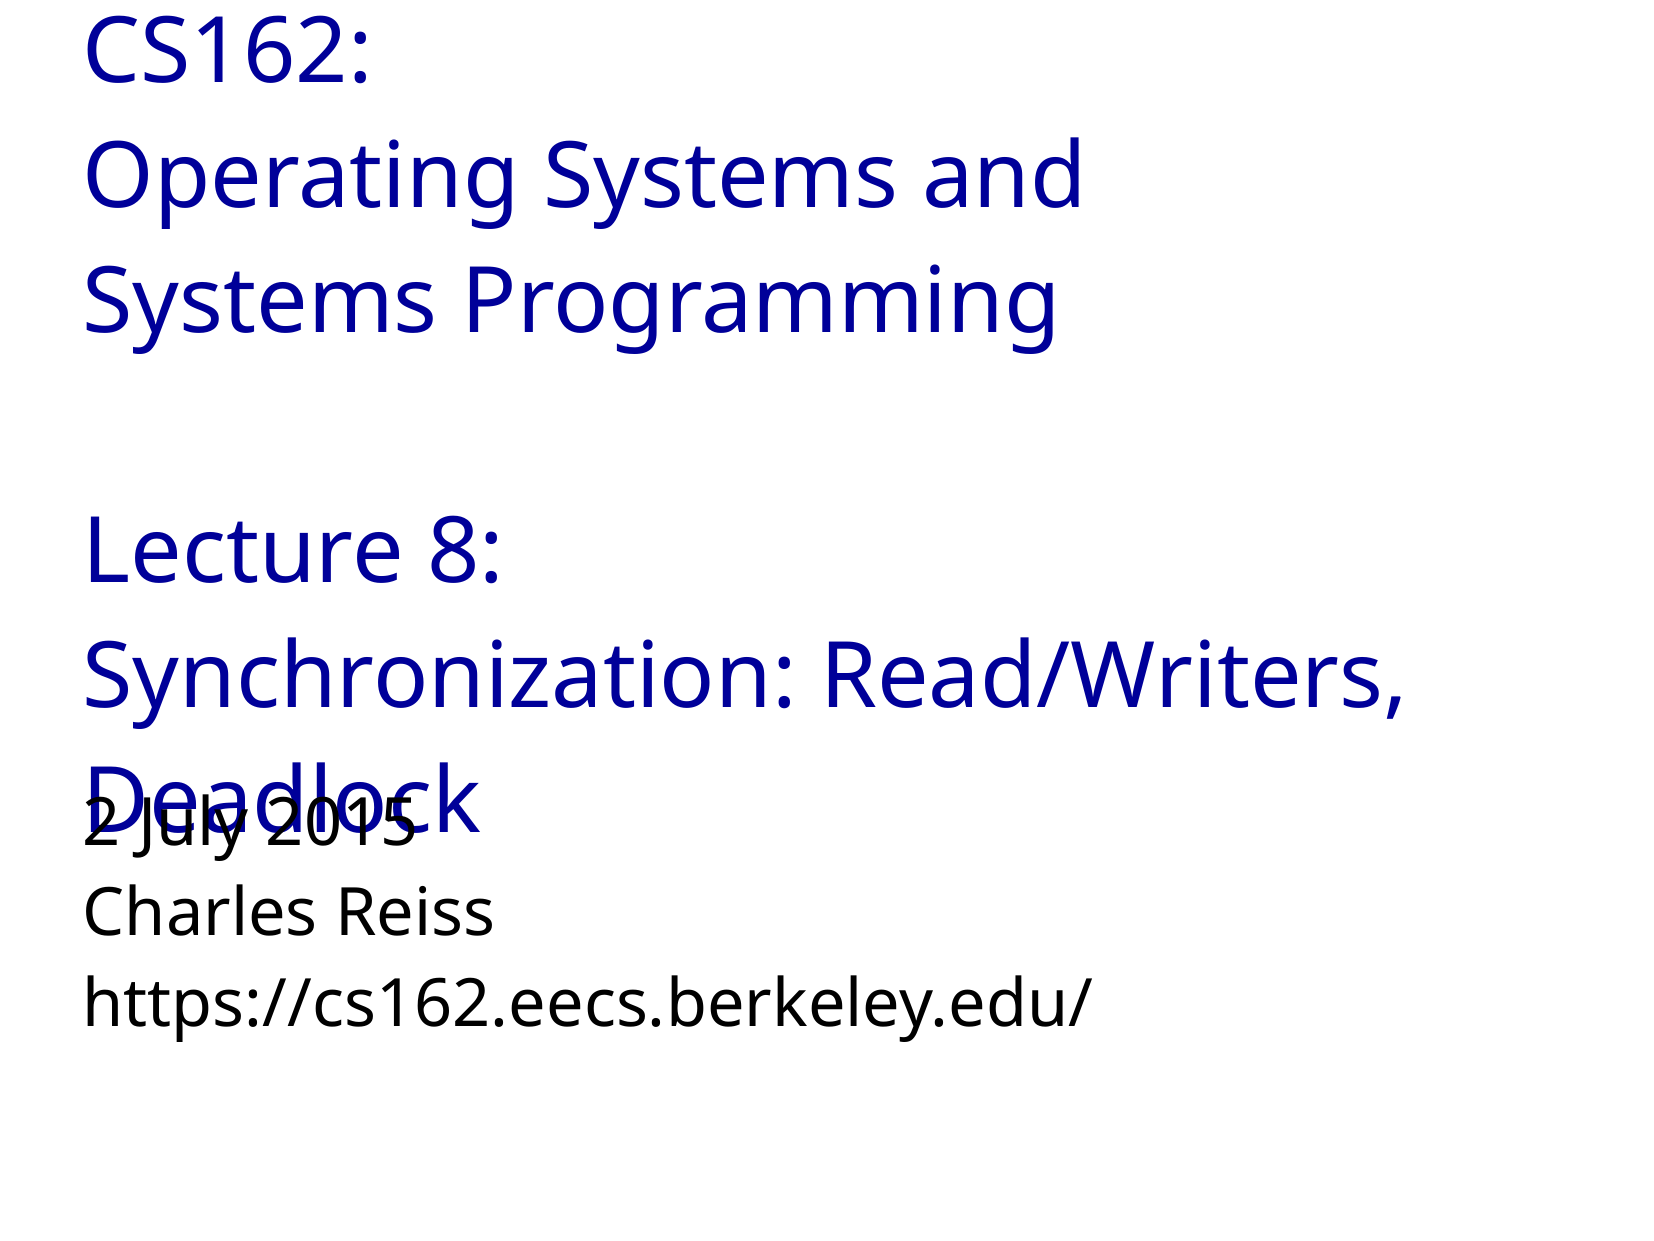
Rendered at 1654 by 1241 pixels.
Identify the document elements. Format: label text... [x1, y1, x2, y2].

title CS162: Operating Systems and Systems Programming Lecture 8: Synchronization: Read/Writers, Deadlock [82, 67, 1636, 777]
subtitle 2 July 2015 Charles Reiss https://cs162.eecs.berkeley.edu/ [82, 797, 1571, 1022]
